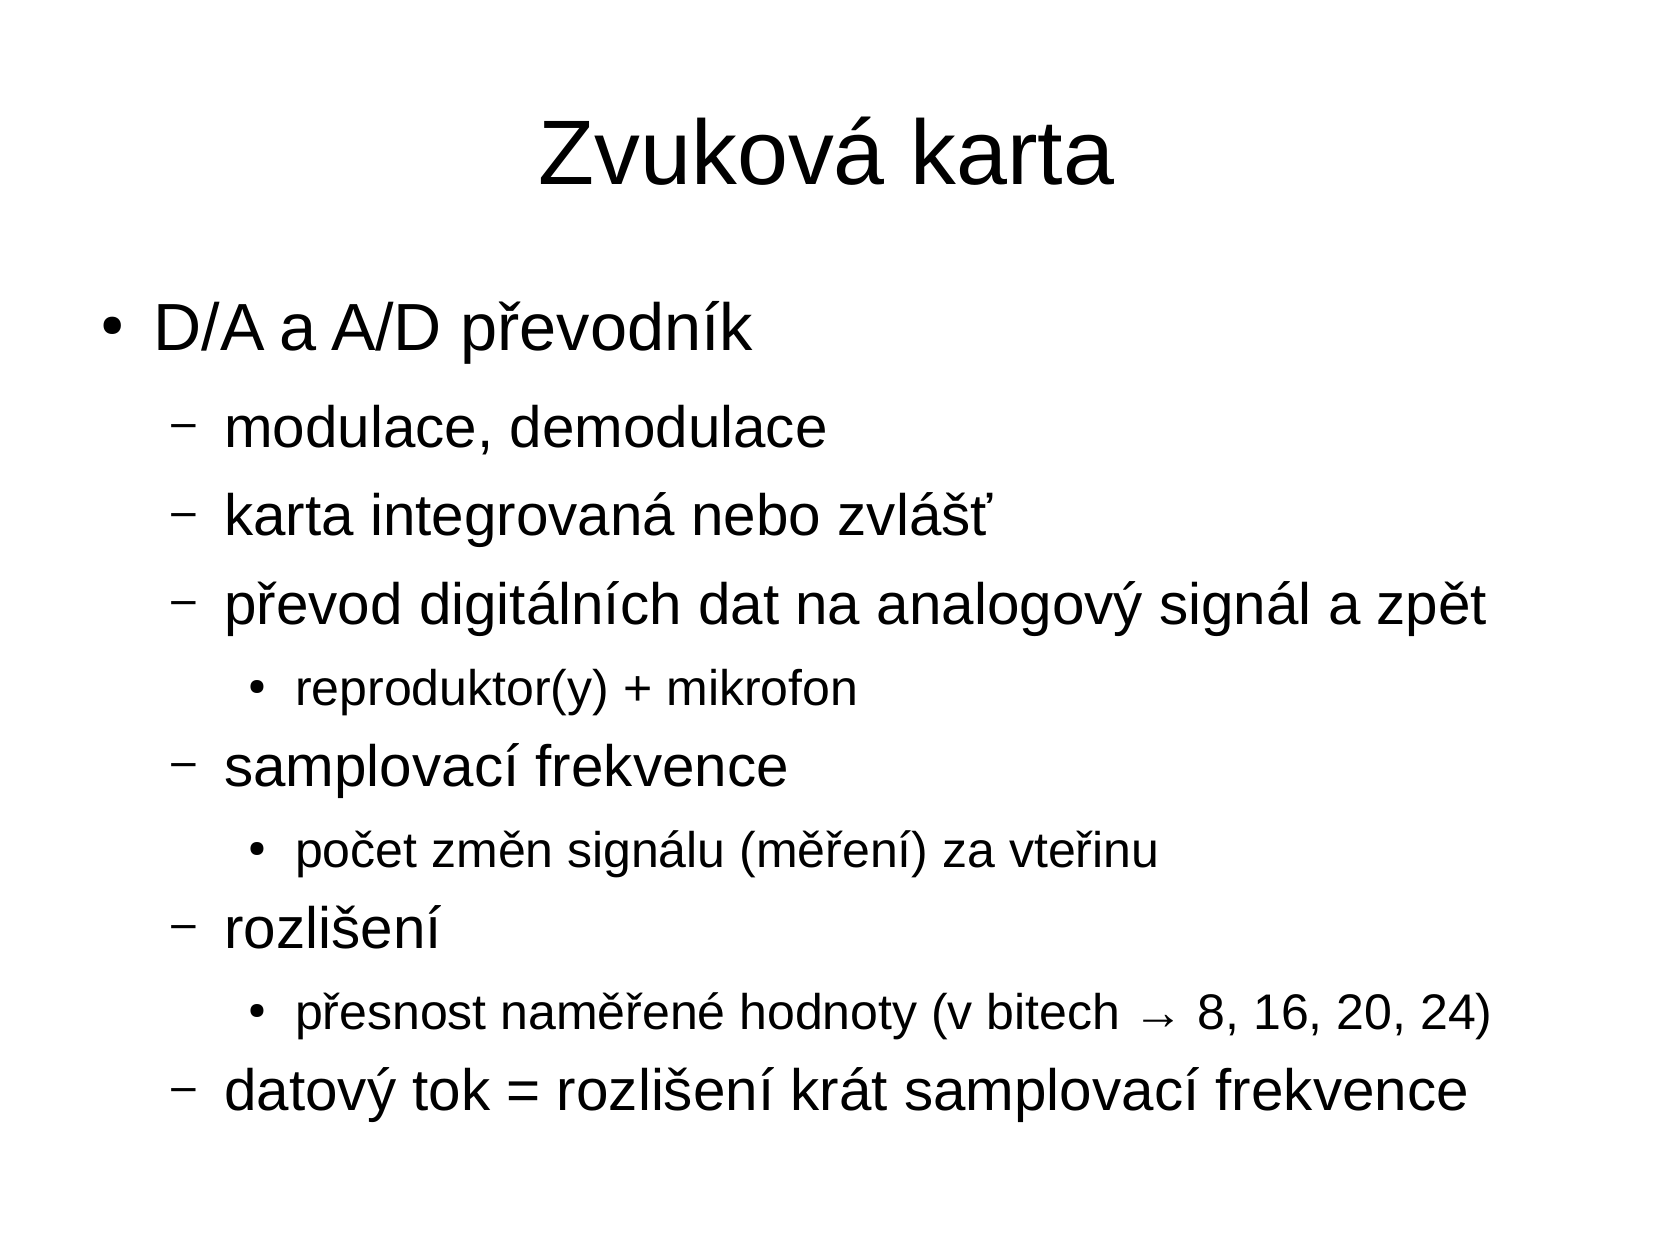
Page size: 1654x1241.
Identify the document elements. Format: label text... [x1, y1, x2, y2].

title Zvuková karta [82, 49, 1571, 257]
list D/A a A/D převodník modulace, demodulace karta integrovaná nebo zvlášť převod digitálních dat na analogový signál a zpět reproduktor(y) + mikrofon samplovací frekvence počet změn signálu (měření) za vteřinu rozlišení přesnost naměřené hodnoty (v bitech → 8, 16, 20, 24) datový tok = rozlišení krát samplovací frekvence [82, 290, 1571, 1205]
